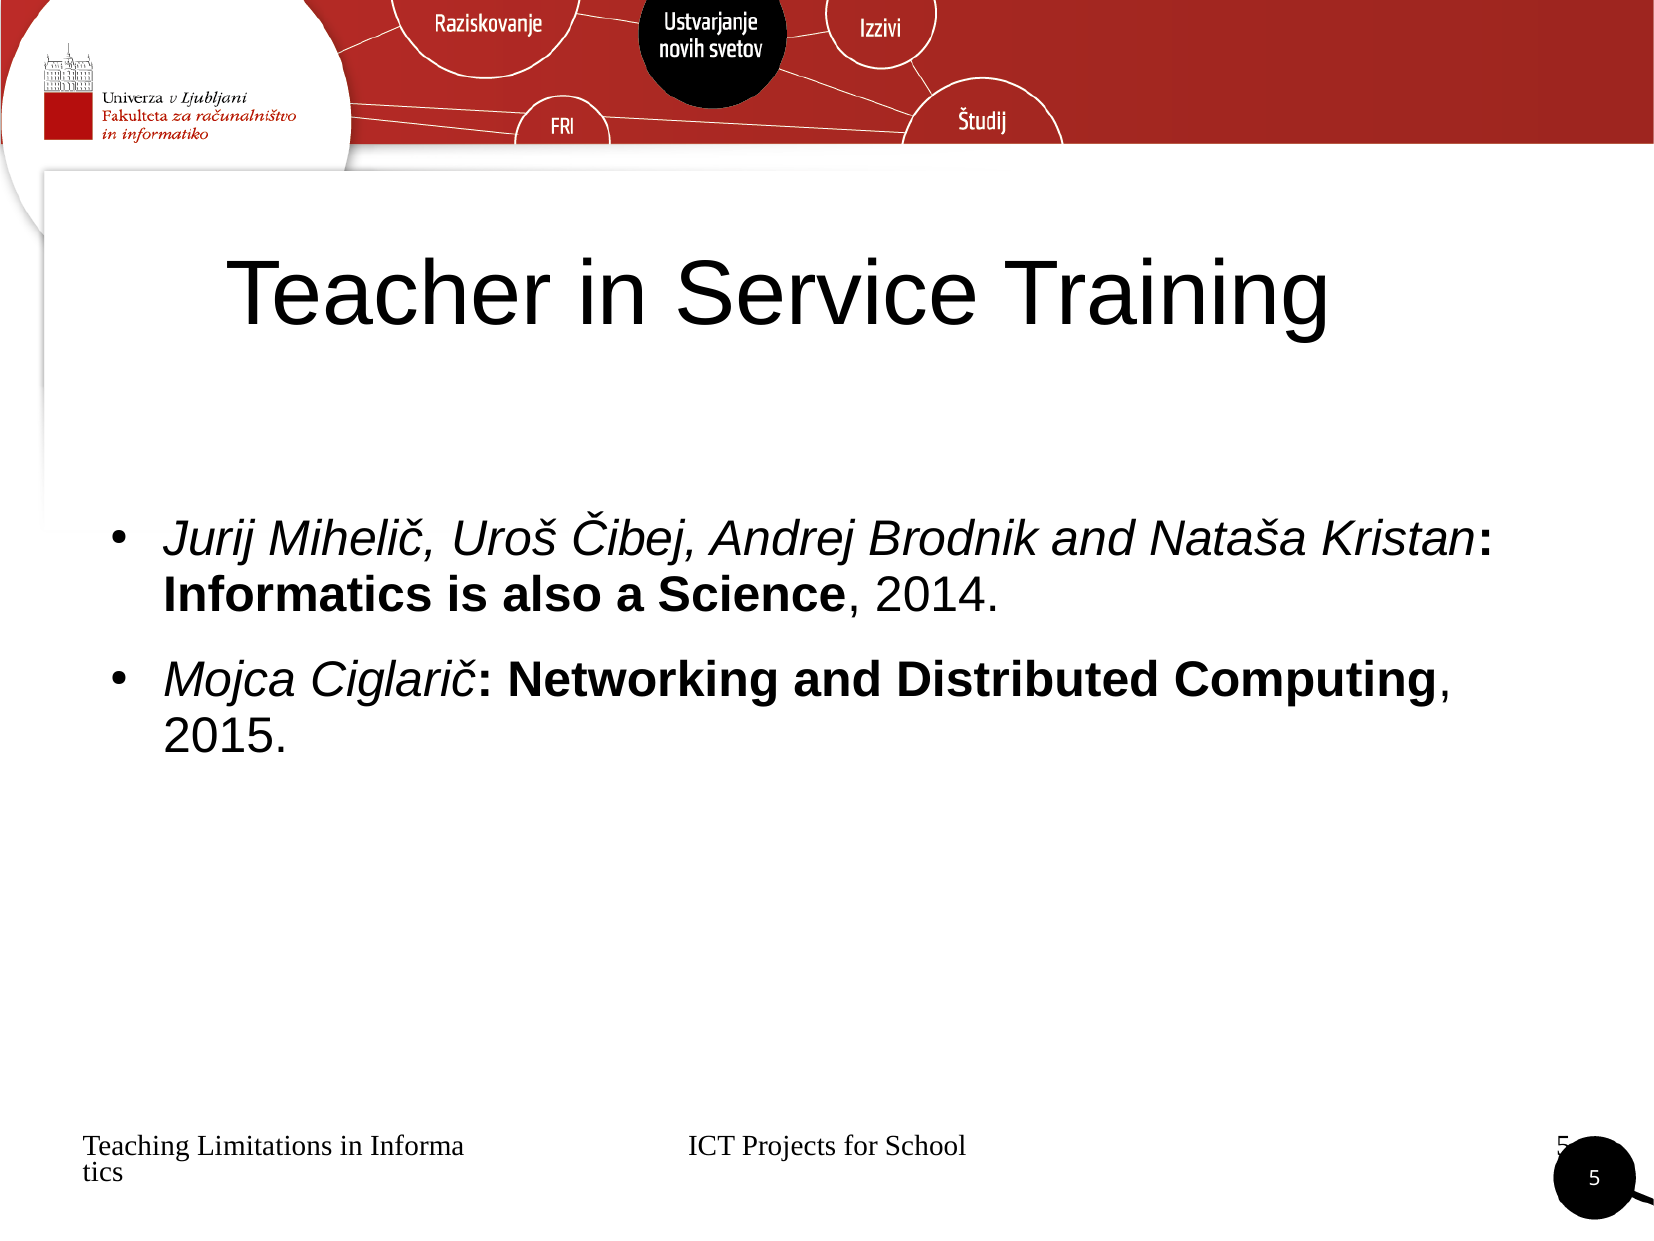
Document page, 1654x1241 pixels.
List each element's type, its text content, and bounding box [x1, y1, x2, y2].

picture [0, 0, 1654, 1241]
text_box <številka> [1553, 1145, 1636, 1212]
list Jurij Mihelič, Uroš Čibej, Andrej Brodnik and Nataša Kristan: Informatics is also a Science, 2014. Mojca Ciglarič: Networking and Distributed Computing, 2015. [92, 425, 1548, 1063]
title Teacher in Service Training [35, 188, 1524, 397]
